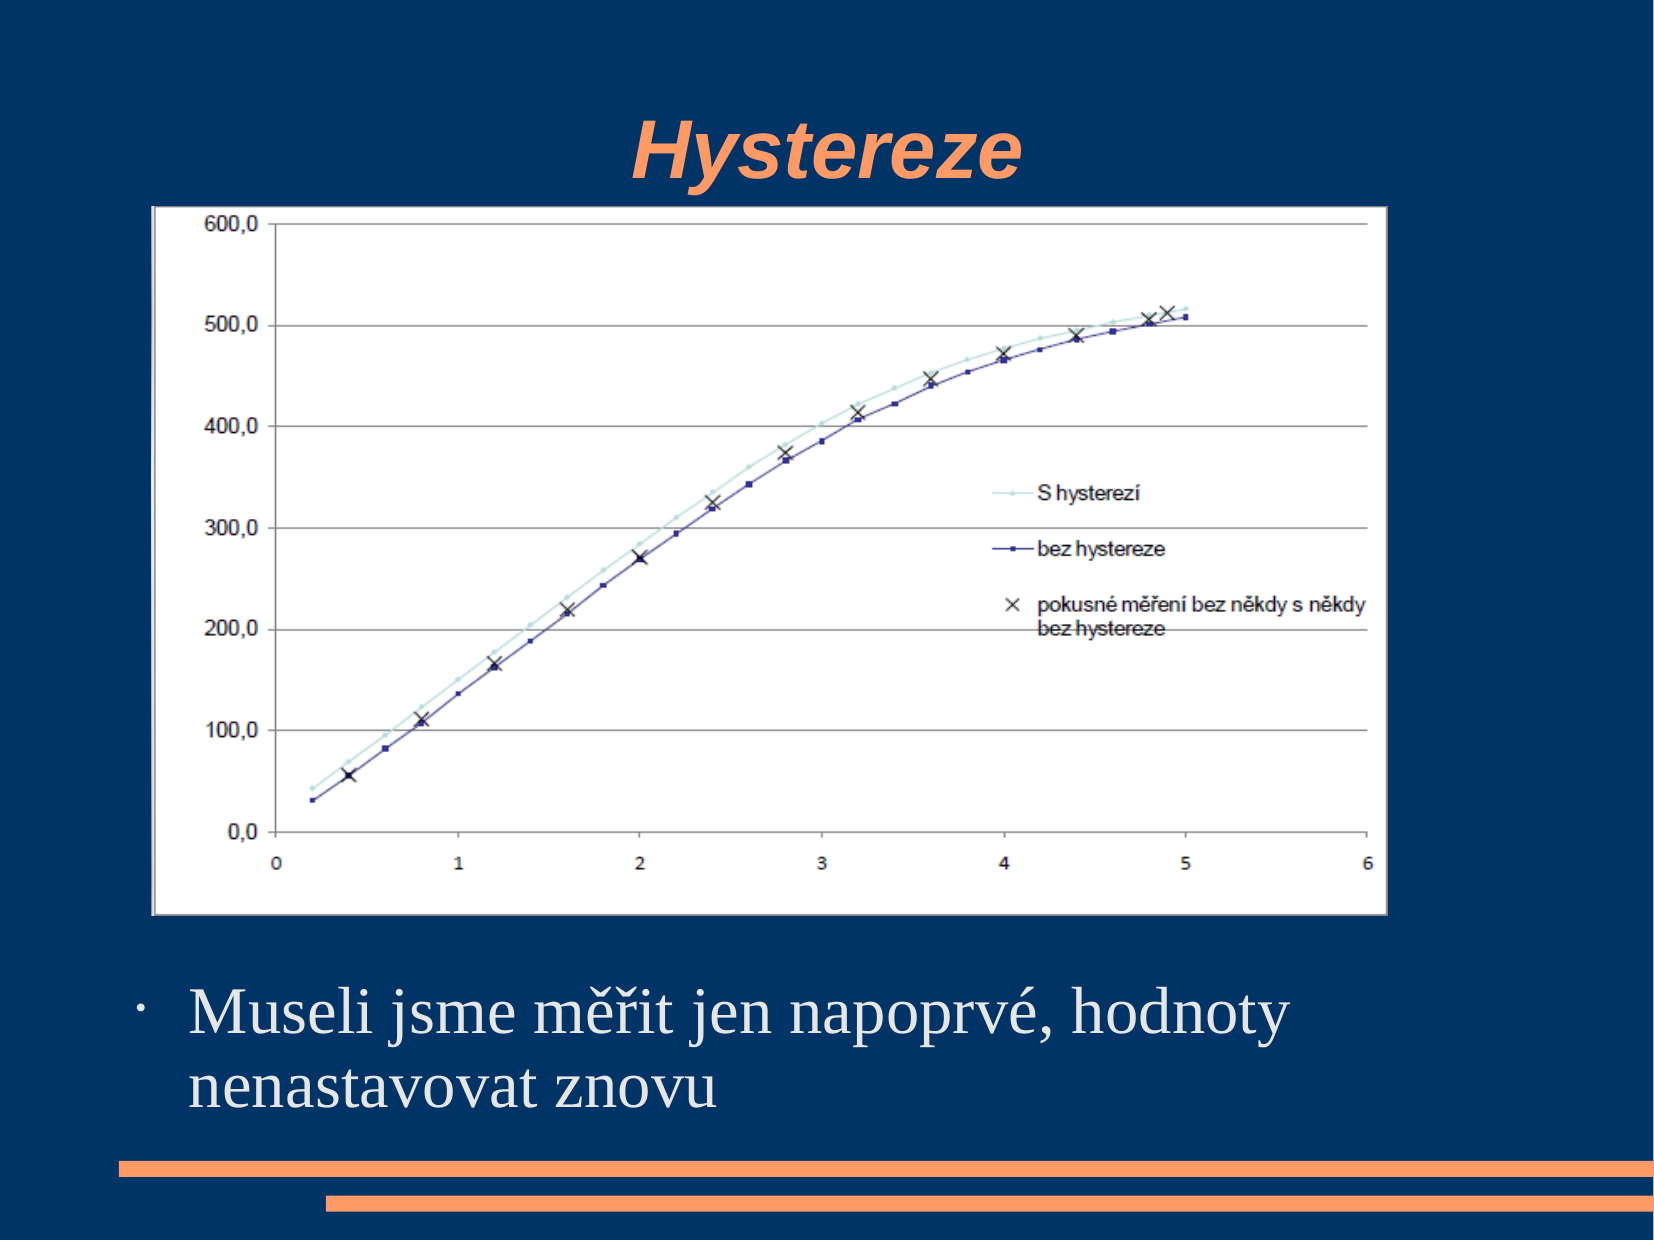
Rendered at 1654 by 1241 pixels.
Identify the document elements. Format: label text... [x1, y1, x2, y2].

title Hystereze [121, 53, 1534, 247]
picture [151, 206, 1388, 916]
list Museli jsme měřit jen napoprvé, hodnoty nenastavovat znovu [118, 974, 1477, 1123]
